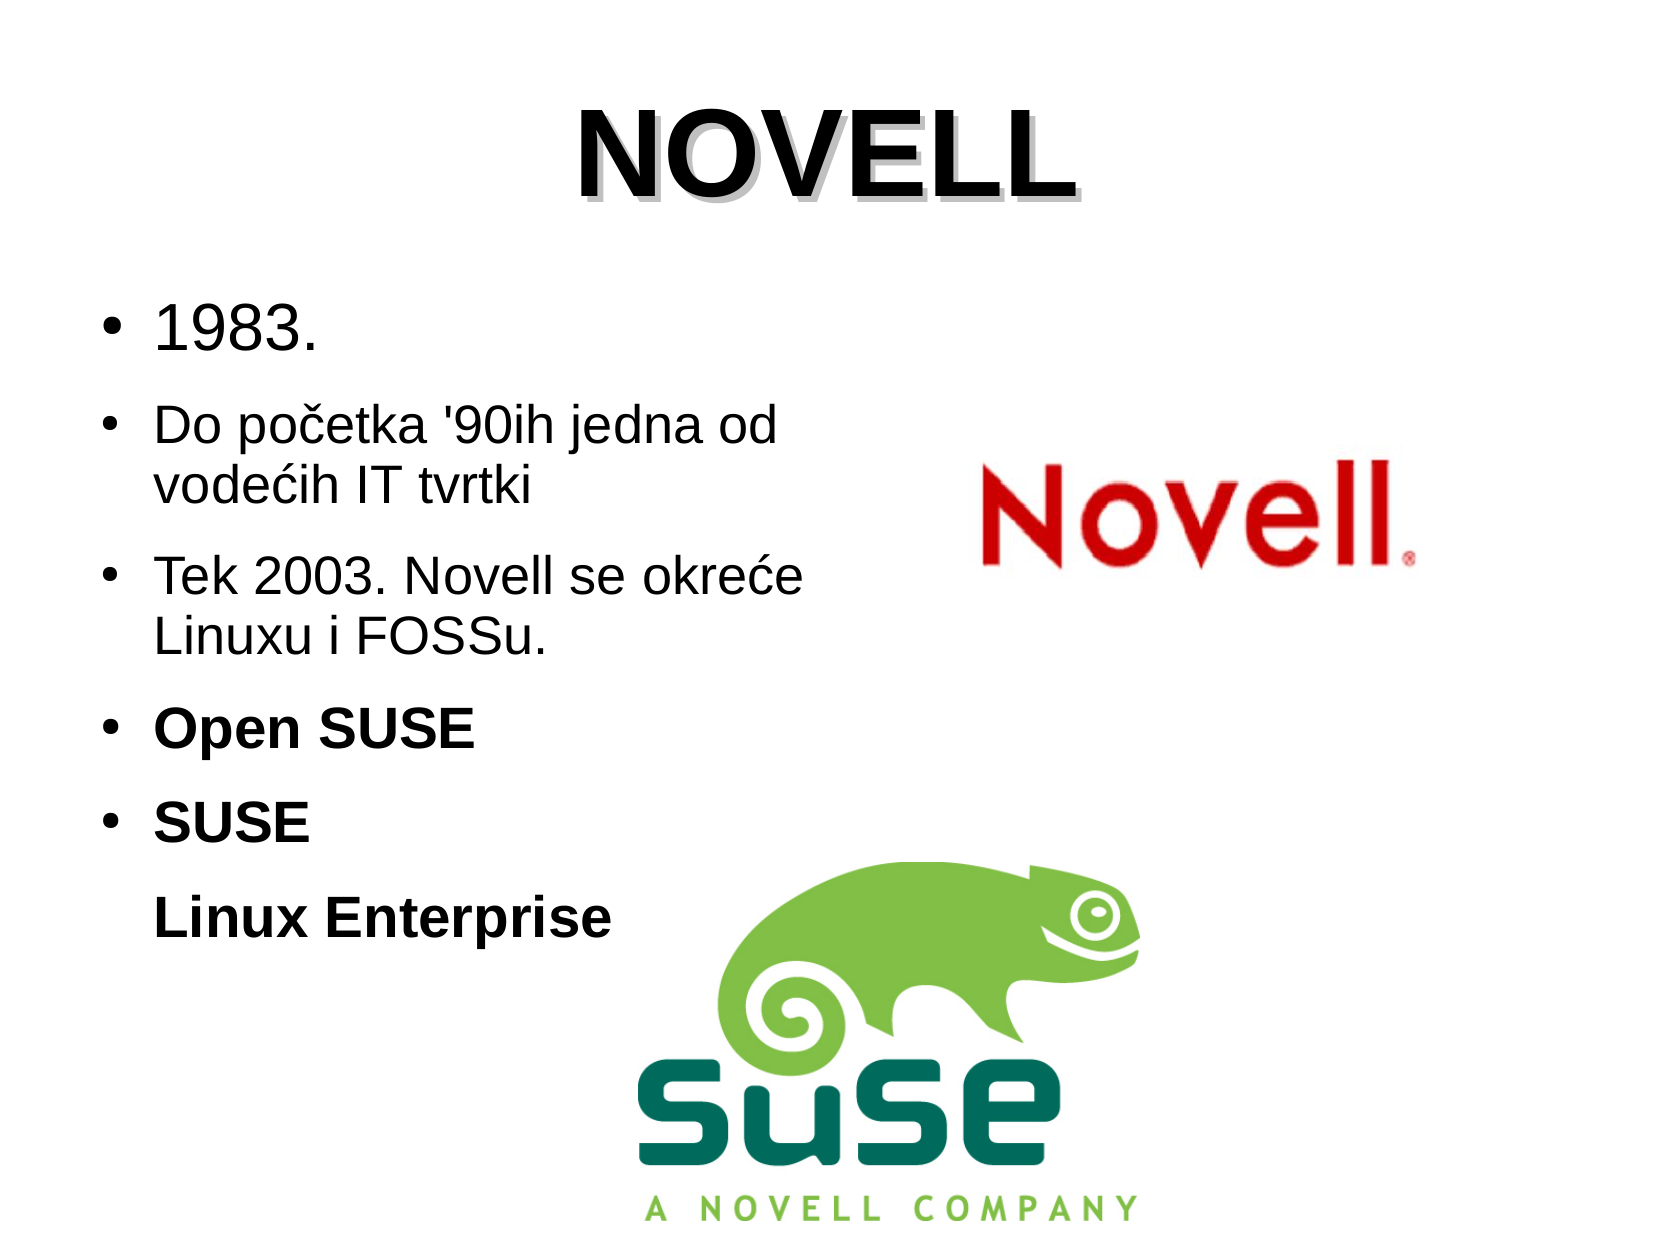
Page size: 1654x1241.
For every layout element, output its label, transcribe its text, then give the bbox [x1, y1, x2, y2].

picture [637, 862, 1140, 1221]
list 1983. Do početka '90ih jedna od vodećih IT tvrtki Tek 2003. Novell se okreće Linuxu i FOSSu. Open SUSE SUSE Linux Enterprise [82, 290, 809, 1094]
title NOVELL [82, 56, 1571, 250]
picture [862, 262, 1538, 826]
